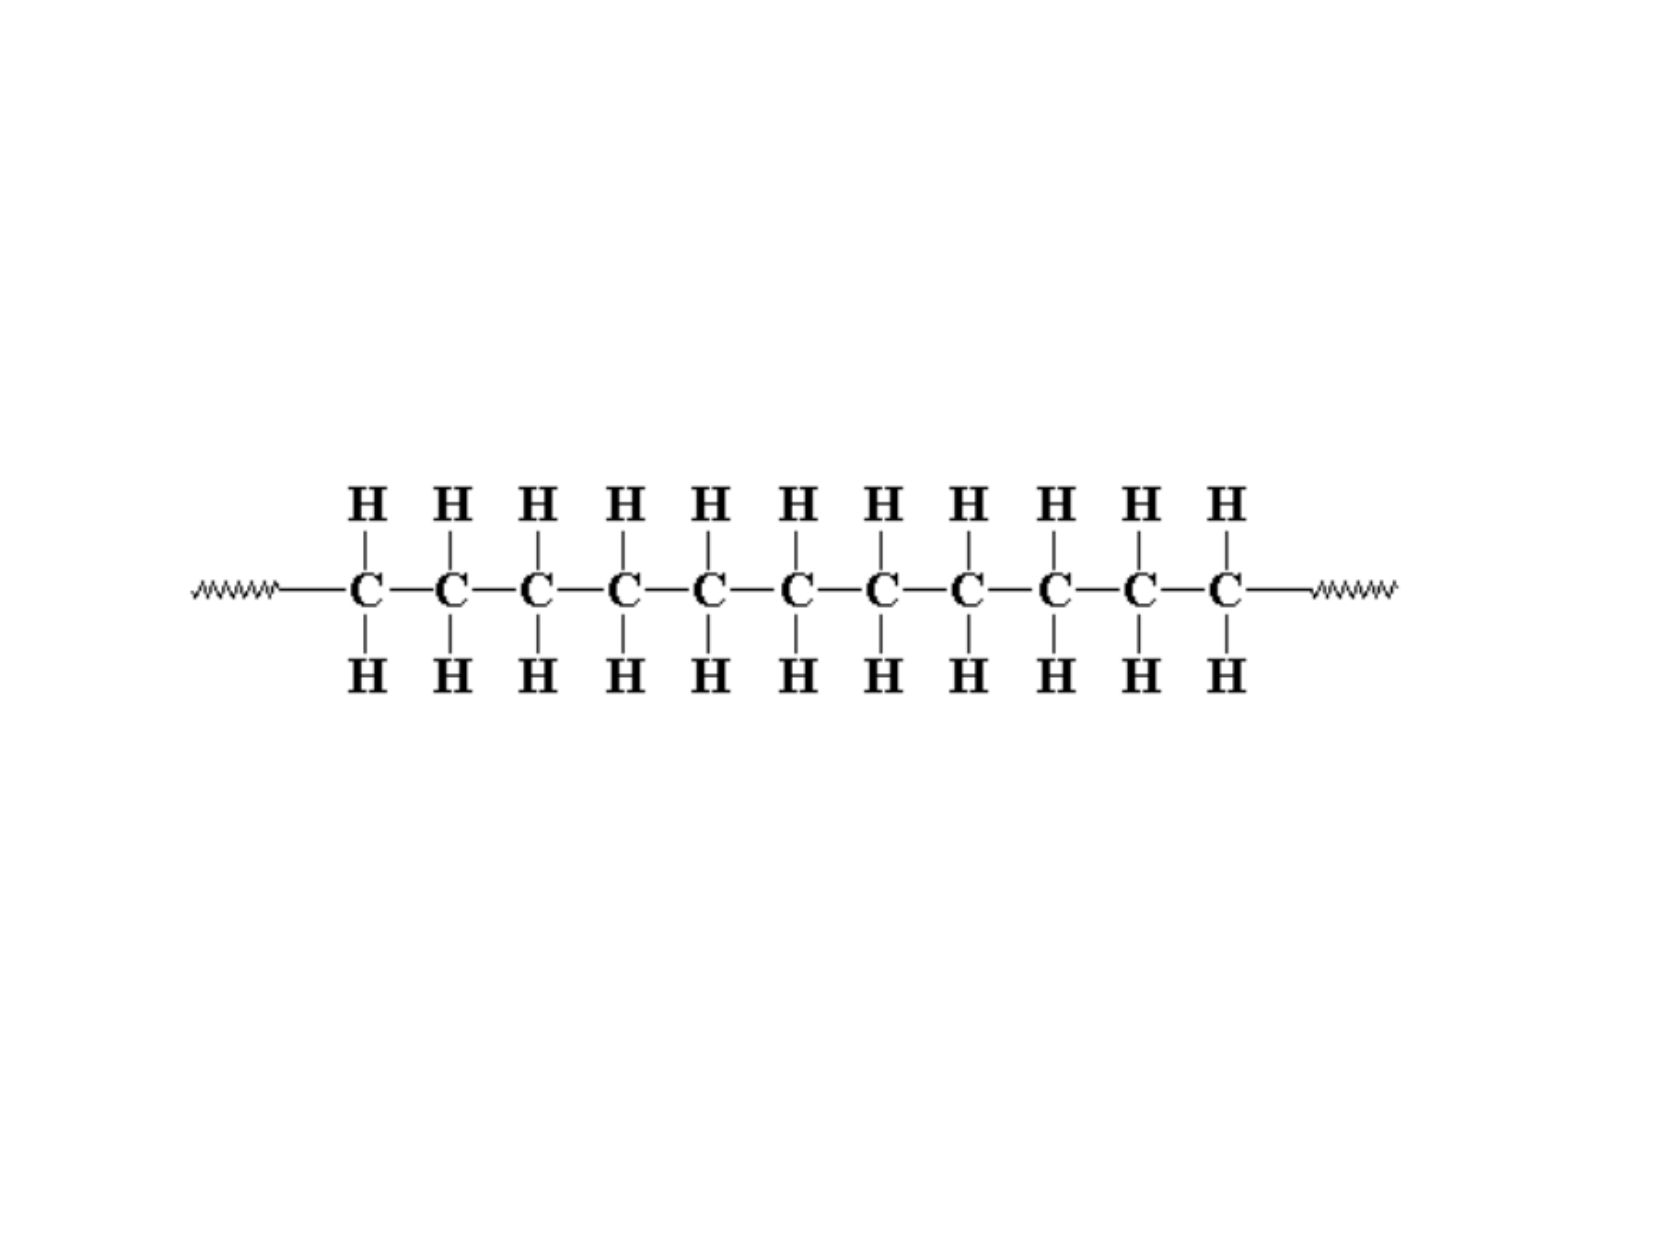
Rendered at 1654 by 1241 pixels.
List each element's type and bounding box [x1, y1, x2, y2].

picture [141, 460, 1441, 735]
